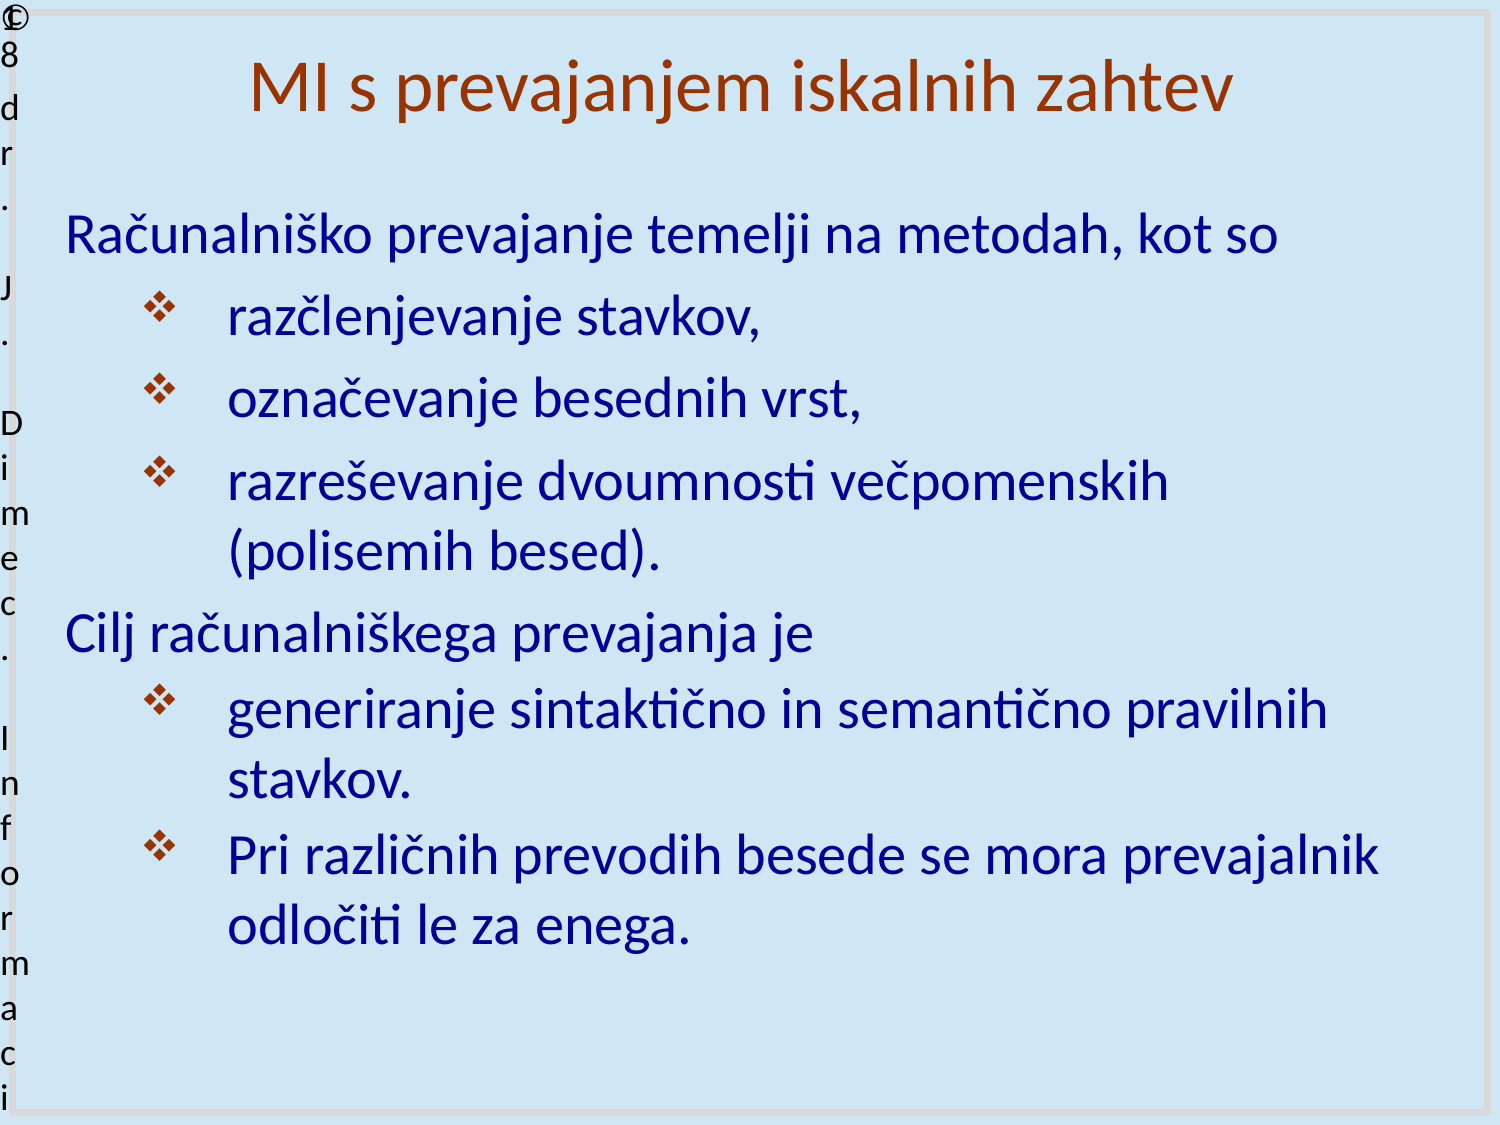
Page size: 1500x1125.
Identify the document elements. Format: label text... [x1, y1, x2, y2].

list Računalniško prevajanje temelji na metodah, kot so razčlenjevanje stavkov, označevanje besednih vrst, razreševanje dvoumnosti večpomenskih (polisemih besed). Cilj računalniškega prevajanja je generiranje sintaktično in semantično pravilnih stavkov. Pri različnih prevodih besede se mora prevajalnik odločiti le za enega. [50, 187, 1425, 1013]
title MI s prevajanjem iskalnih zahtev [37, 24, 1463, 138]
